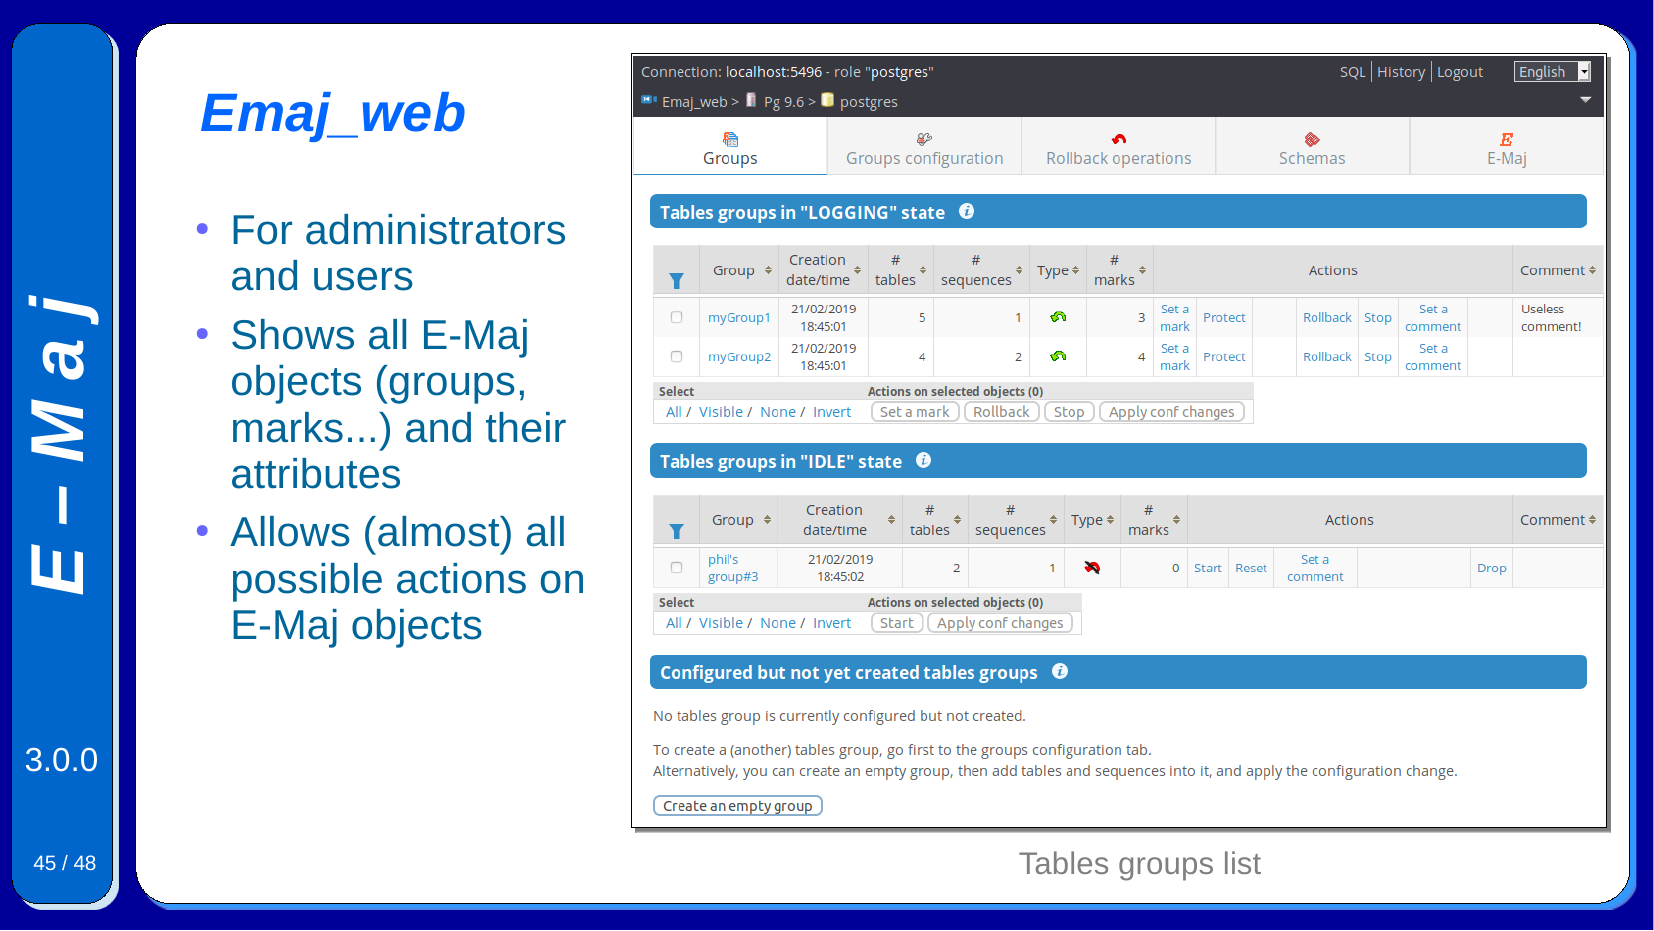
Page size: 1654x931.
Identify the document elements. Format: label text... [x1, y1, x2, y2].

picture [631, 53, 1607, 828]
text_box Tables groups list [1003, 838, 1282, 889]
list For administrators and users Shows all E-Maj objects (groups, marks...) and their attributes Allows (almost) all possible actions on E-Maj objects [177, 206, 615, 697]
title Emaj_web [200, 34, 1575, 191]
